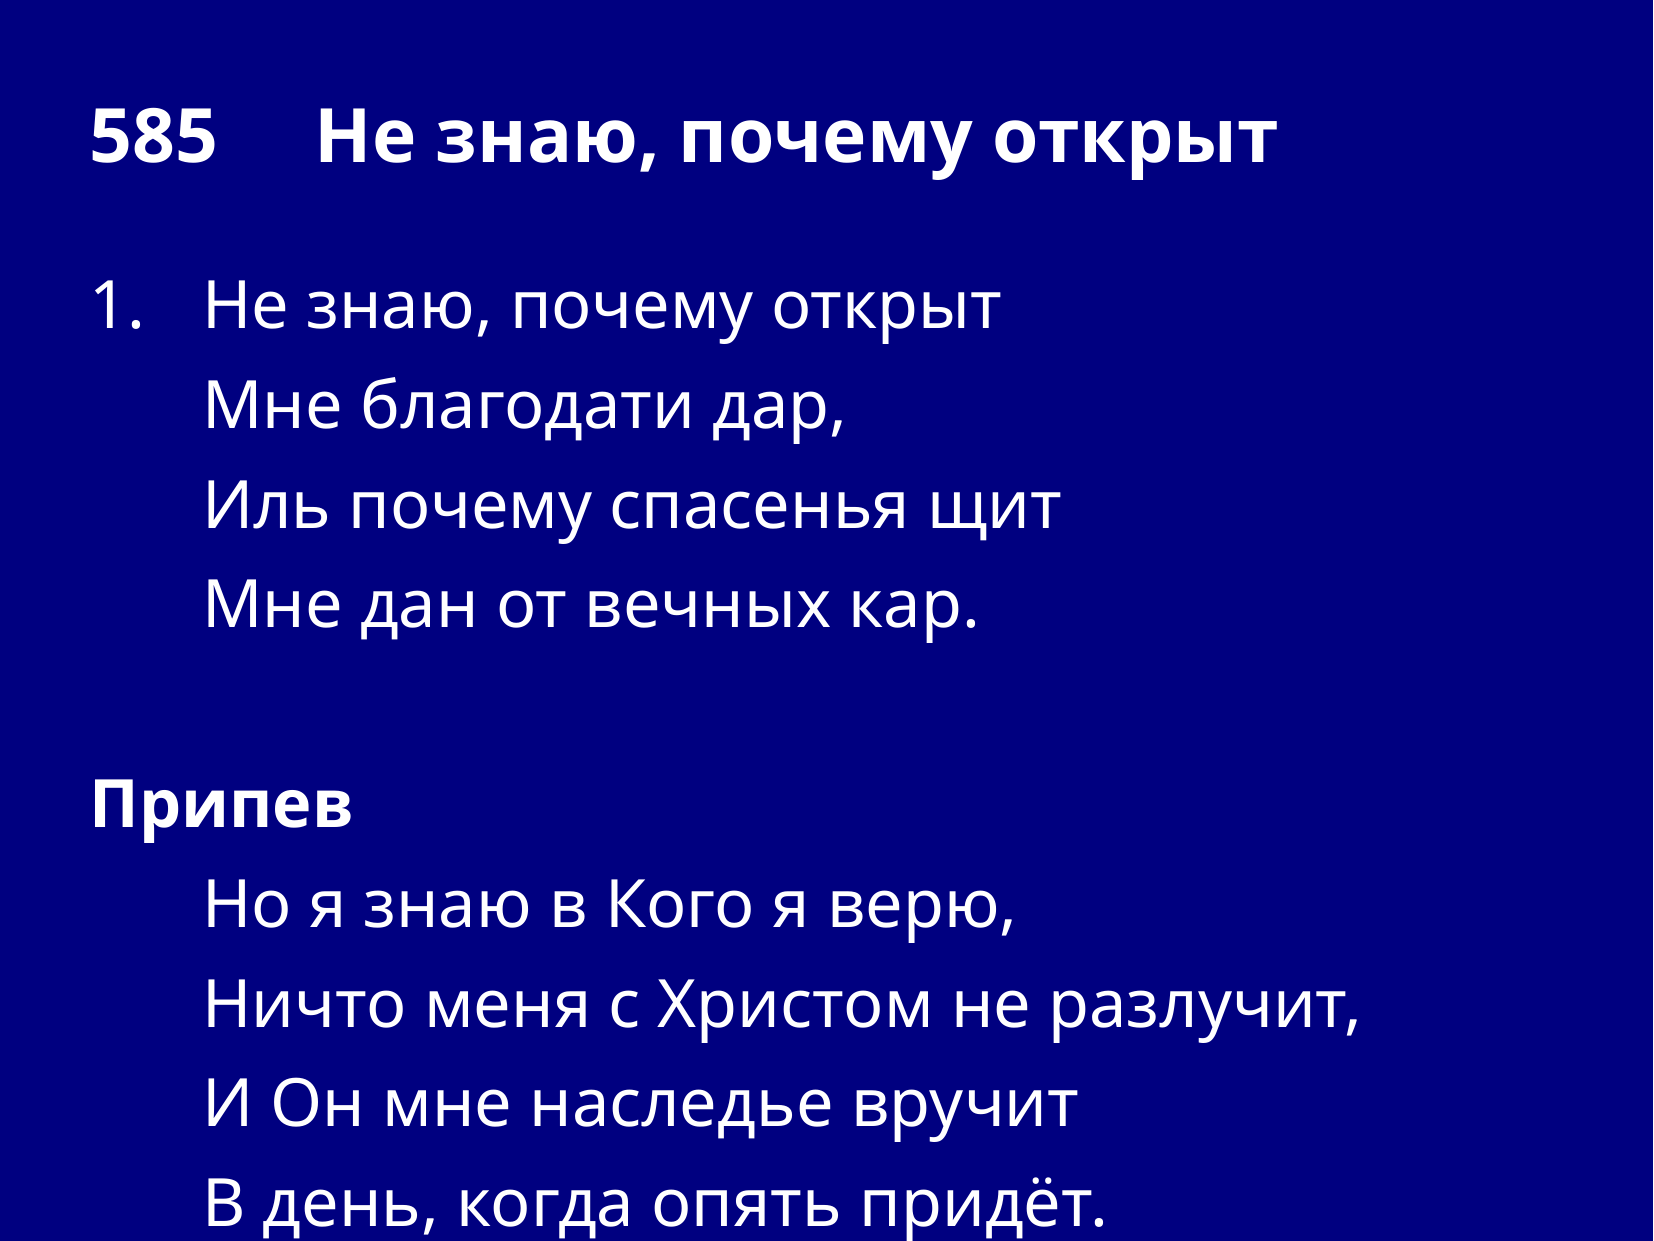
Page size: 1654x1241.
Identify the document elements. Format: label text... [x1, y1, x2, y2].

text_box 1. Не знаю, почему открыт Мне благодати дар, Иль почему спасенья щит Мне дан от вечных кар. Припев Но я знаю в Кого я верю, Ничто меня с Христом не разлучит, И Он мне наследье вручит В день, когда опять придёт. [75, 188, 1576, 1163]
text_box 585 Не знаю, почему открыт [75, 75, 1576, 188]
